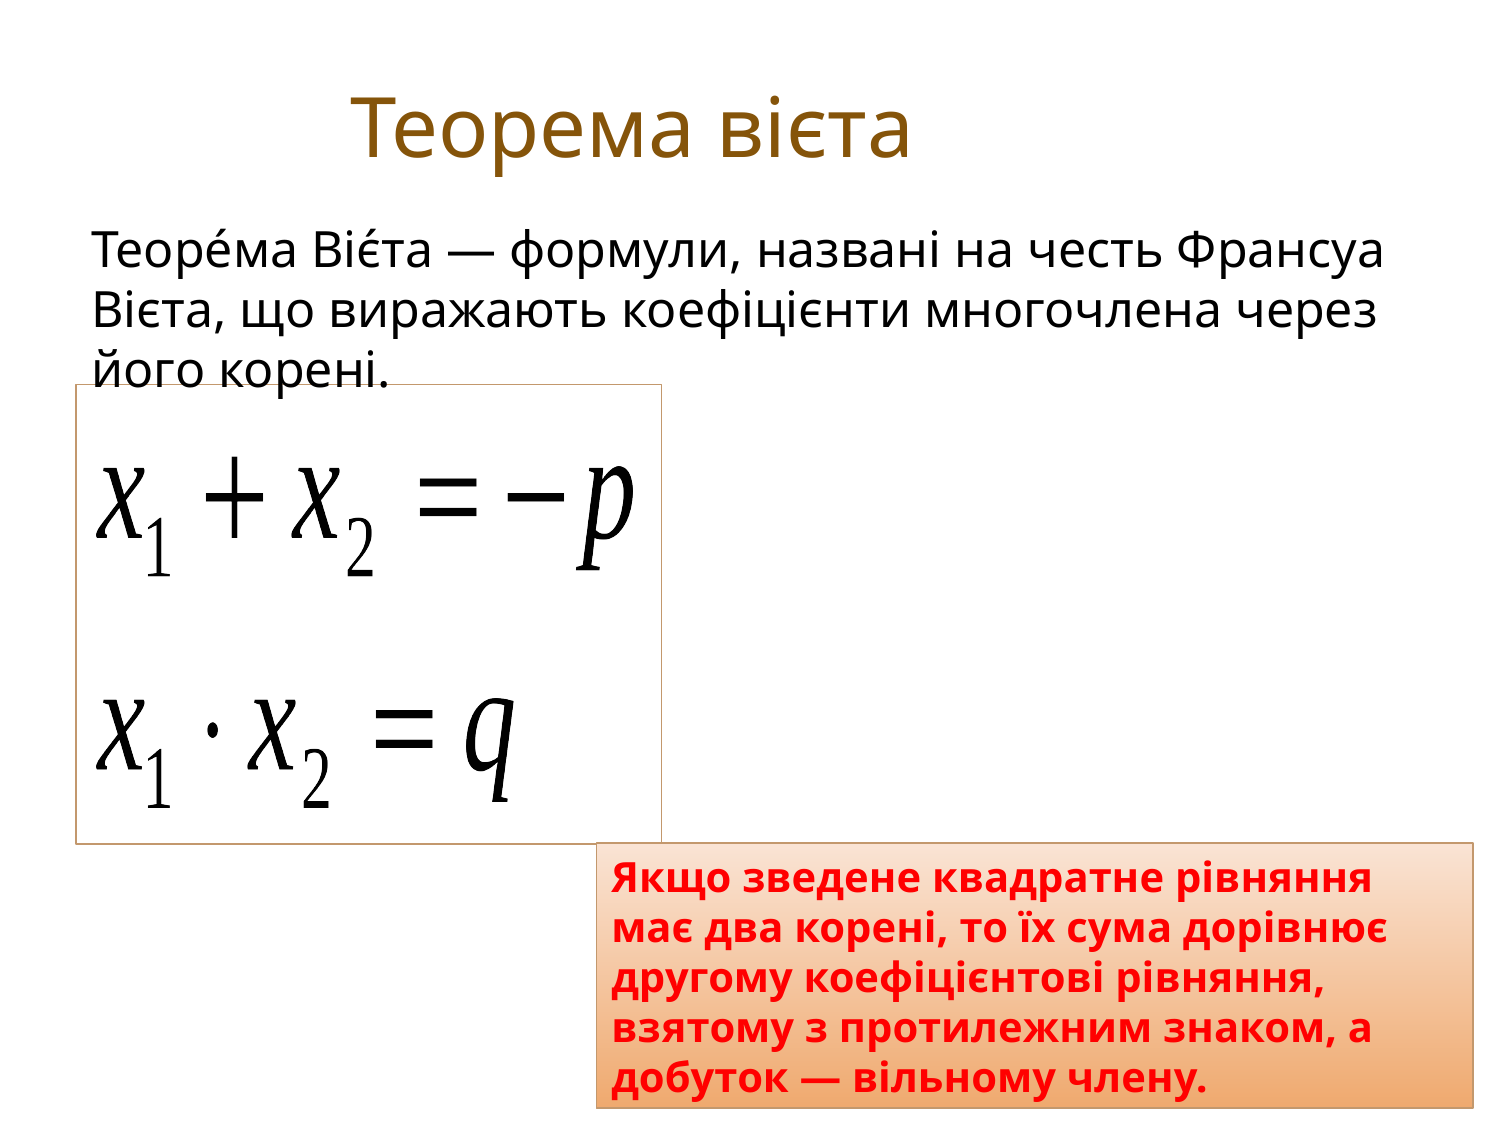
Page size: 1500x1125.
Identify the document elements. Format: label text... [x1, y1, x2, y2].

title Теорема вієта [53, 66, 1479, 205]
text_box Якщо зведене квадратне рівняння має два корені, то їх сума дорівнює другому коефіцієнтові рівняння, взятому з протилежним знаком, а добуток — вільному члену. [596, 843, 1473, 1109]
text_box Теоре́ма Віє́та — формули, названі на честь Франсуа Вієта, що виражають коефіцієнти многочлена через його корені. [76, 209, 1424, 405]
picture [76, 405, 661, 844]
